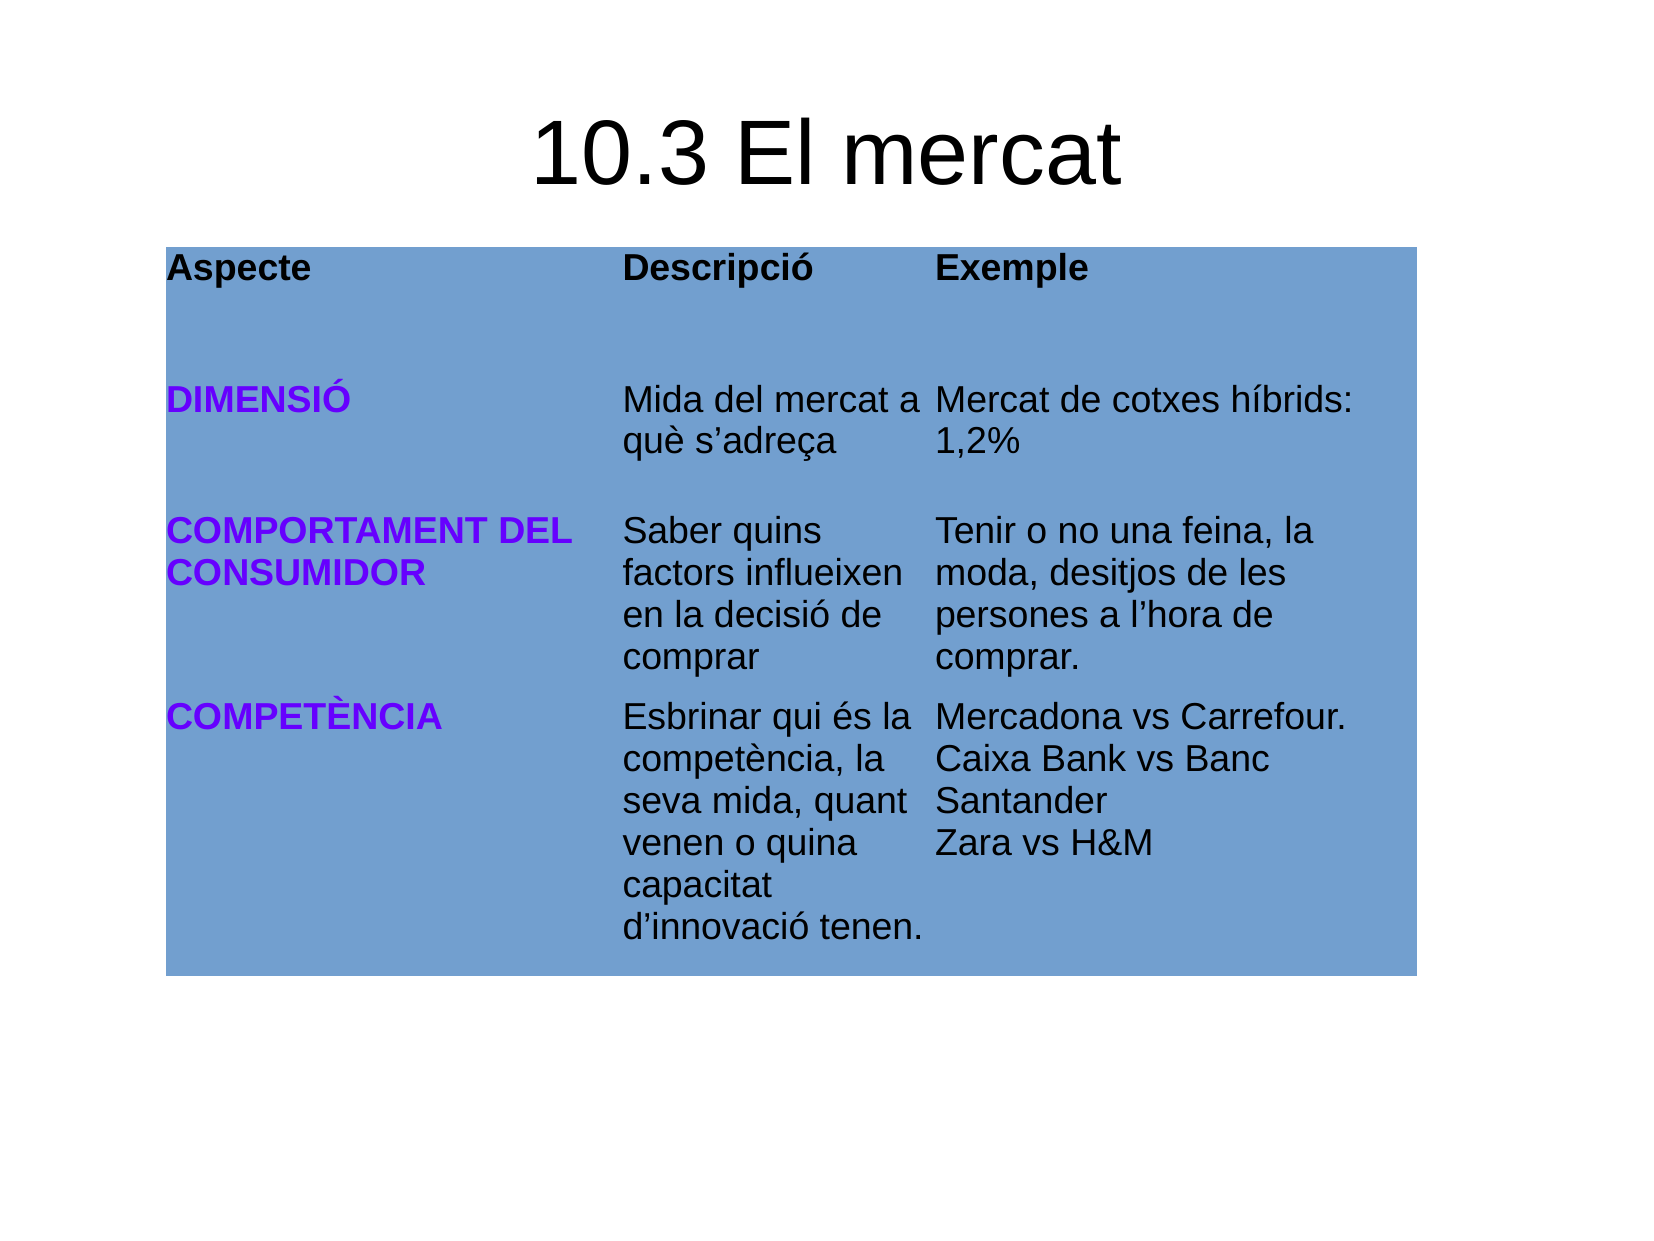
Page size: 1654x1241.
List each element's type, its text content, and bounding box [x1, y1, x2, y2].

table_cell COMPETÈNCIA [166, 696, 623, 976]
table_cell Mercat de cotxes híbrids: 1,2% [935, 378, 1417, 509]
table_header Exemple [935, 247, 1417, 378]
table_cell Mida del mercat a què s’adreça [623, 378, 935, 509]
table_cell Saber quins factors influeixen en la decisió de comprar [623, 509, 935, 696]
table_header Aspecte [166, 247, 623, 378]
table_cell Esbrinar qui és la competència, la seva mida, quant venen o quina capacitat d’innovació tenen. [623, 696, 935, 976]
table_cell COMPORTAMENT DEL CONSUMIDOR [166, 509, 623, 696]
title 10.3 El mercat [82, 49, 1571, 257]
table_cell DIMENSIÓ [166, 378, 623, 509]
table_header Descripció [623, 247, 935, 378]
table_cell Mercadona vs Carrefour. Caixa Bank vs Banc Santander Zara vs H&M [935, 696, 1417, 976]
table_cell Tenir o no una feina, la moda, desitjos de les persones a l’hora de comprar. [935, 509, 1417, 696]
